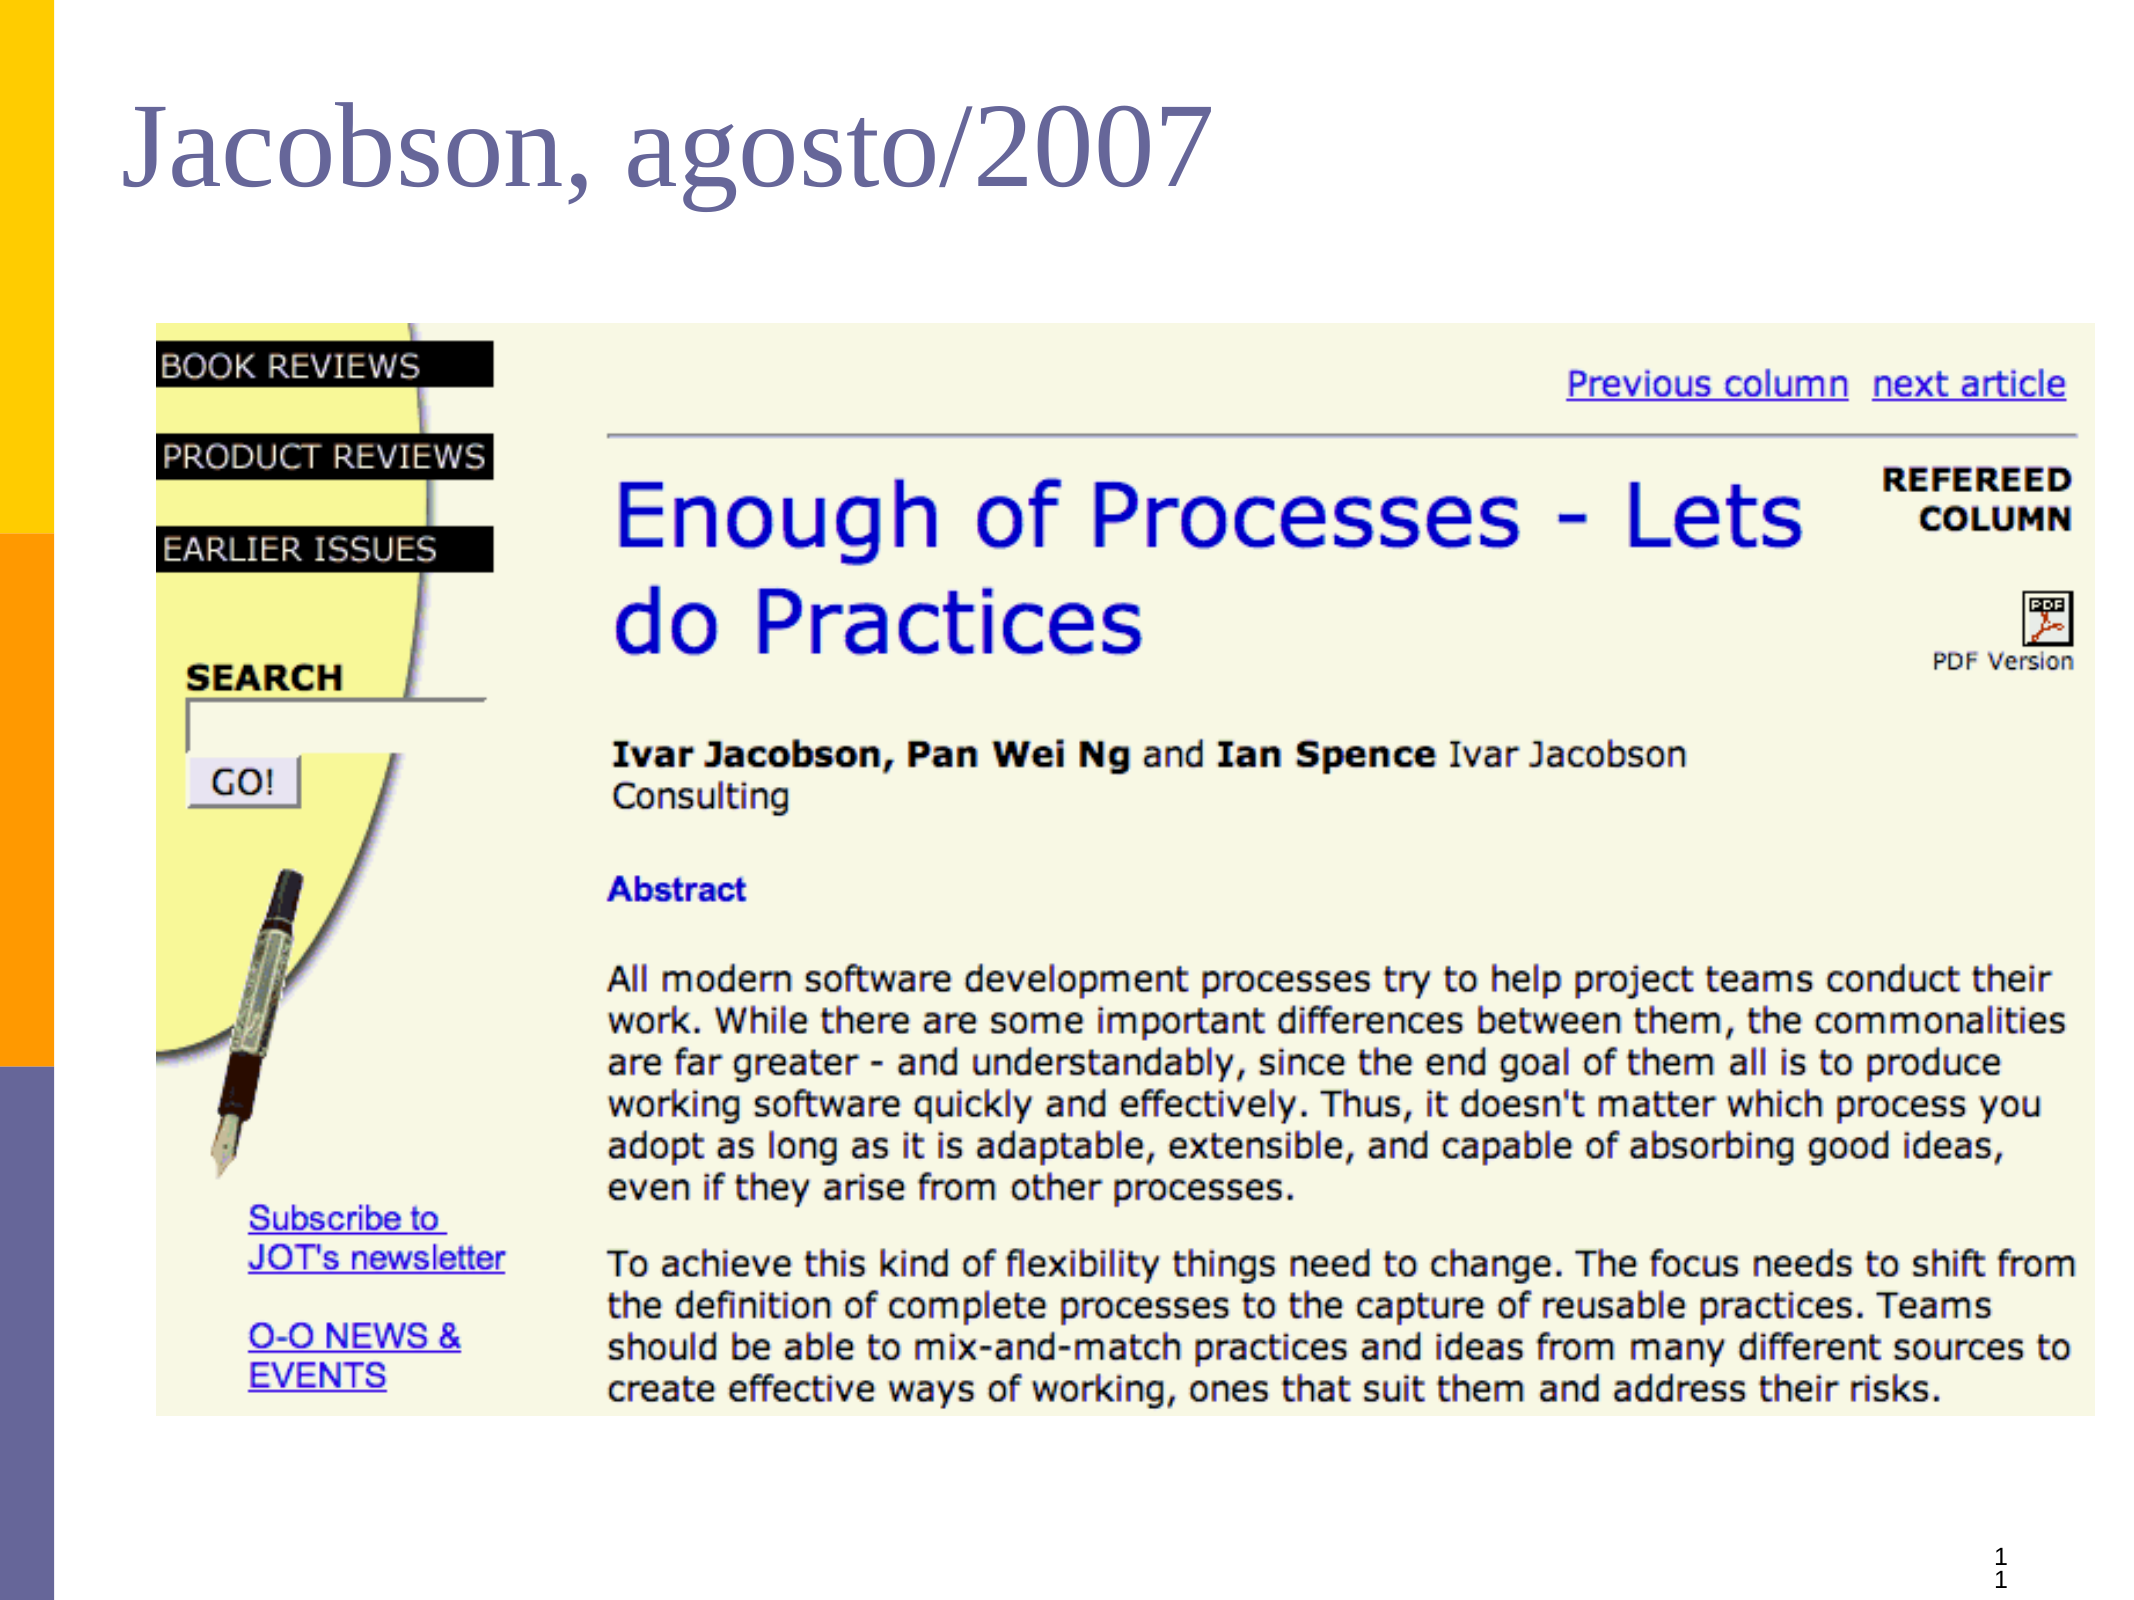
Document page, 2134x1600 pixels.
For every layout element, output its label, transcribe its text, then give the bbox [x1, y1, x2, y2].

text_box [0, 0, 55, 1600]
title Jacobson, agosto/2007 [106, 12, 2027, 280]
picture [156, 323, 2095, 1416]
